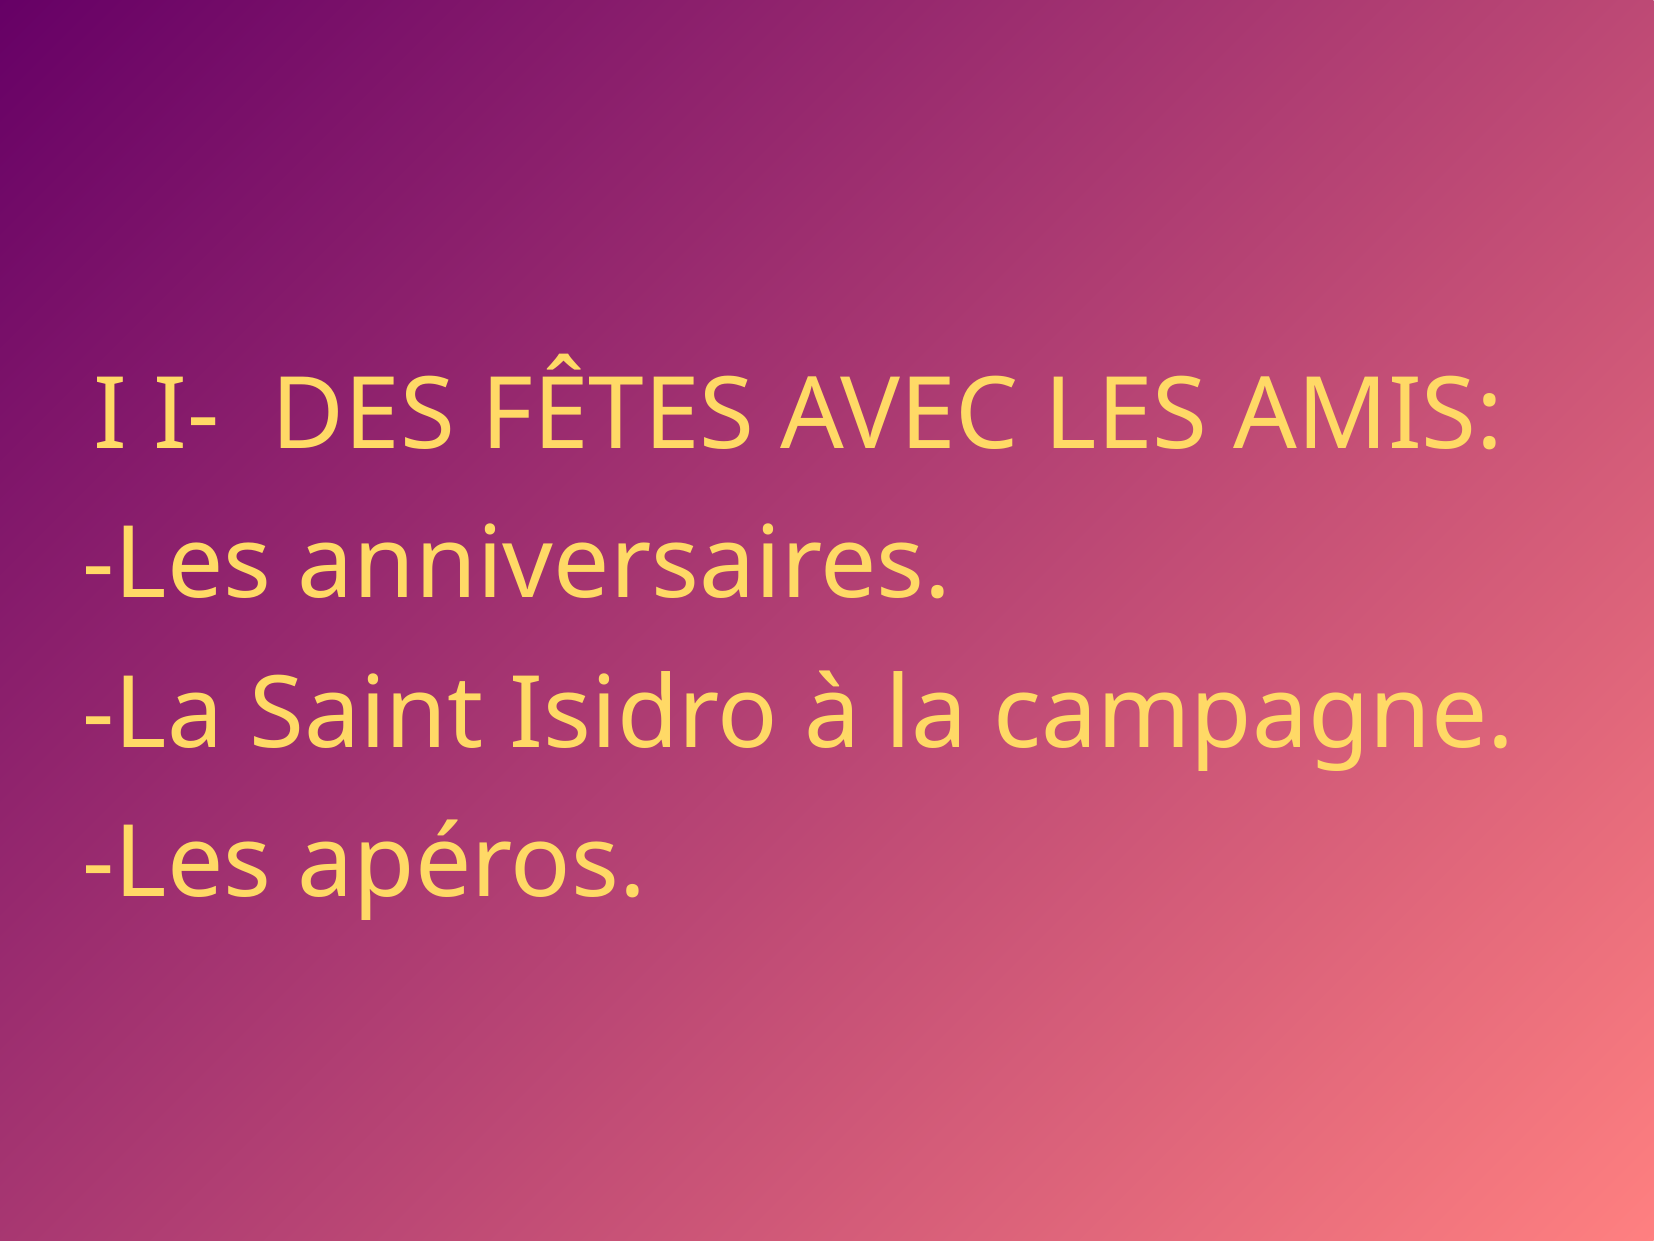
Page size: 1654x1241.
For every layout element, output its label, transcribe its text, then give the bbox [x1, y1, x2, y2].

subtitle I I- DES FÊTES AVEC LES AMIS: -Les anniversaires. -La Saint Isidro à la campagne. -Les apéros. [82, 255, 1571, 1010]
